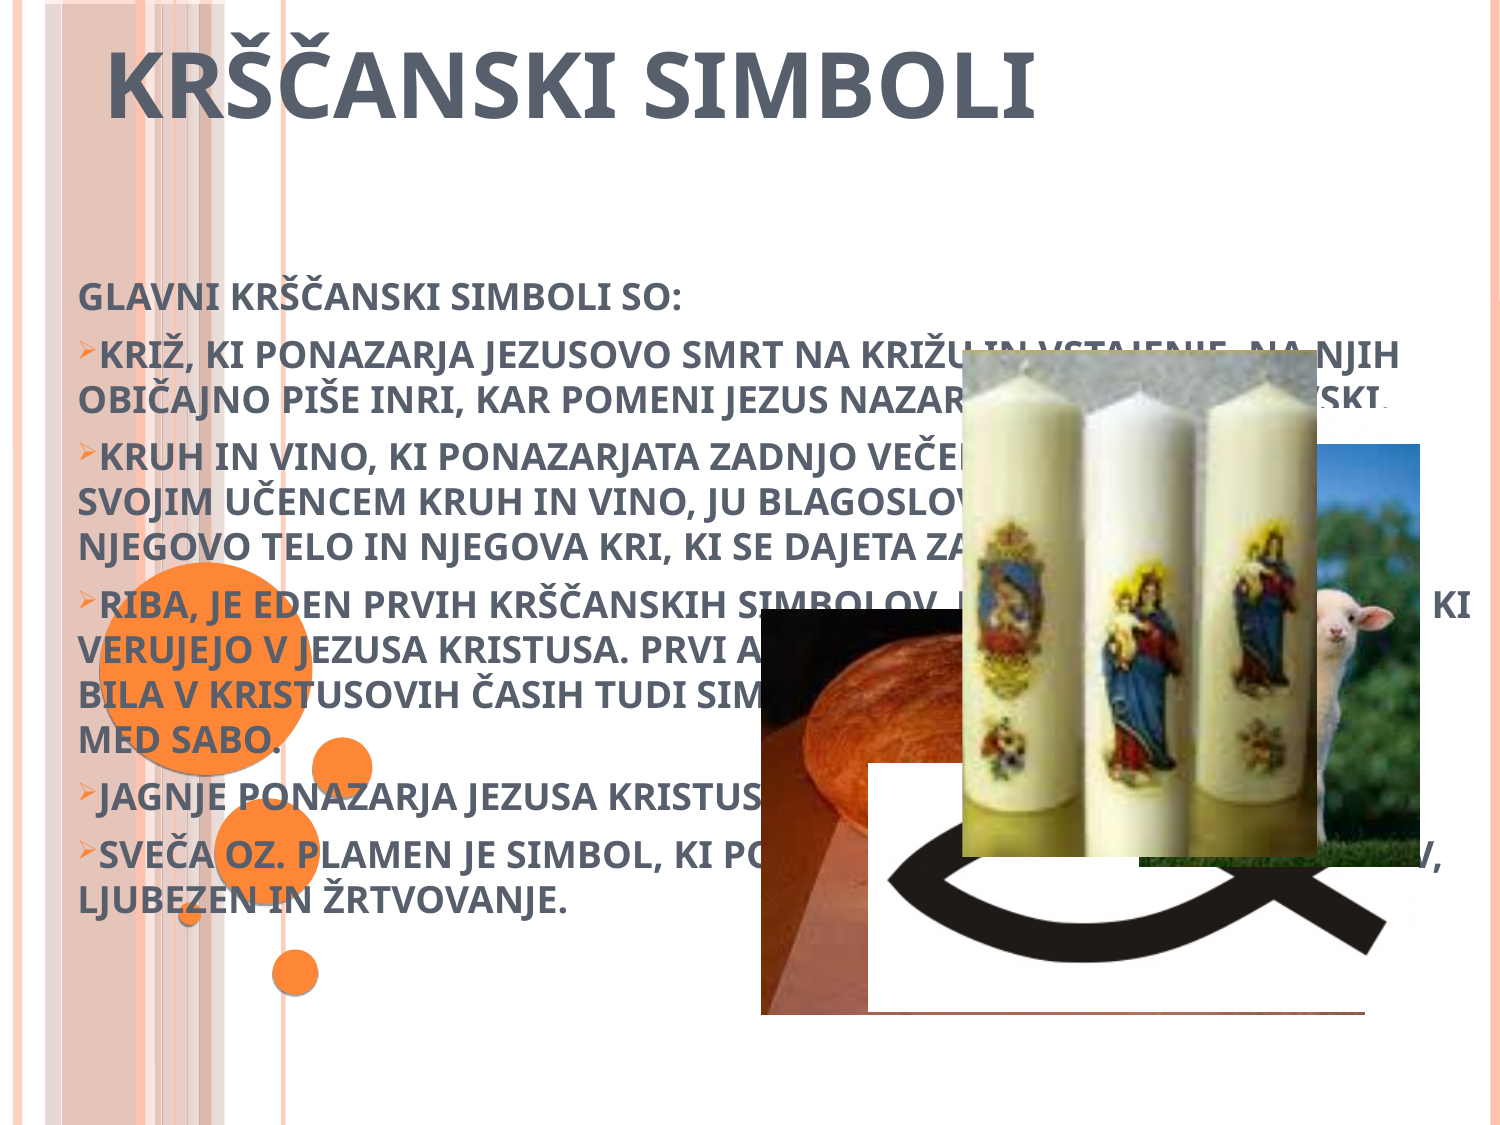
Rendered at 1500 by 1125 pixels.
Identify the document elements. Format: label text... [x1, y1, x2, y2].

subtitle GLAVNI KRŠČANSKI SIMBOLI SO: KRIŽ, KI PONAZARJA JEZUSOVO SMRT NA KRIŽU IN VSTAJENJE, NA NJIH OBIČAJNO PIŠE INRI, KAR POMENI JEZUS NAZAREČAN KRALJ JUDOVSKI. KRUH IN VINO, KI PONAZARJATA ZADNJO VEČERJO, KO JE JEZUS DAL SVOJIM UČENCEM KRUH IN VINO, JU BLAGOSLOVIL IN REKEL, DA JE TO NJEGOVO TELO IN NJEGOVA KRI, KI SE DAJETA ZANJE. RIBA, JE EDEN PRVIH KRŠČANSKIH SIMBOLOV, KI SIMBOLIZIRAJO LJUDI, KI VERUJEJO V JEZUSA KRISTUSA. PRVI APOSTOLI SO BILI RIBIČI, RIBA PA JE BILA V KRISTUSOVIH ČASIH TUDI SIMBOL PREPOZNAVANJA KRISTJANOV MED SABO. JAGNJE PONAZARJA JEZUSA KRISTUSA. SVEČA OZ. PLAMEN JE SIMBOL, KI PONAZARJA OČIŠČENJE, RAZSVETLITEV, LJUBEZEN IN ŽRTVOVANJE. [62, 208, 1500, 1059]
picture [761, 350, 1420, 1015]
title Krščanski simboli [88, 19, 1476, 208]
